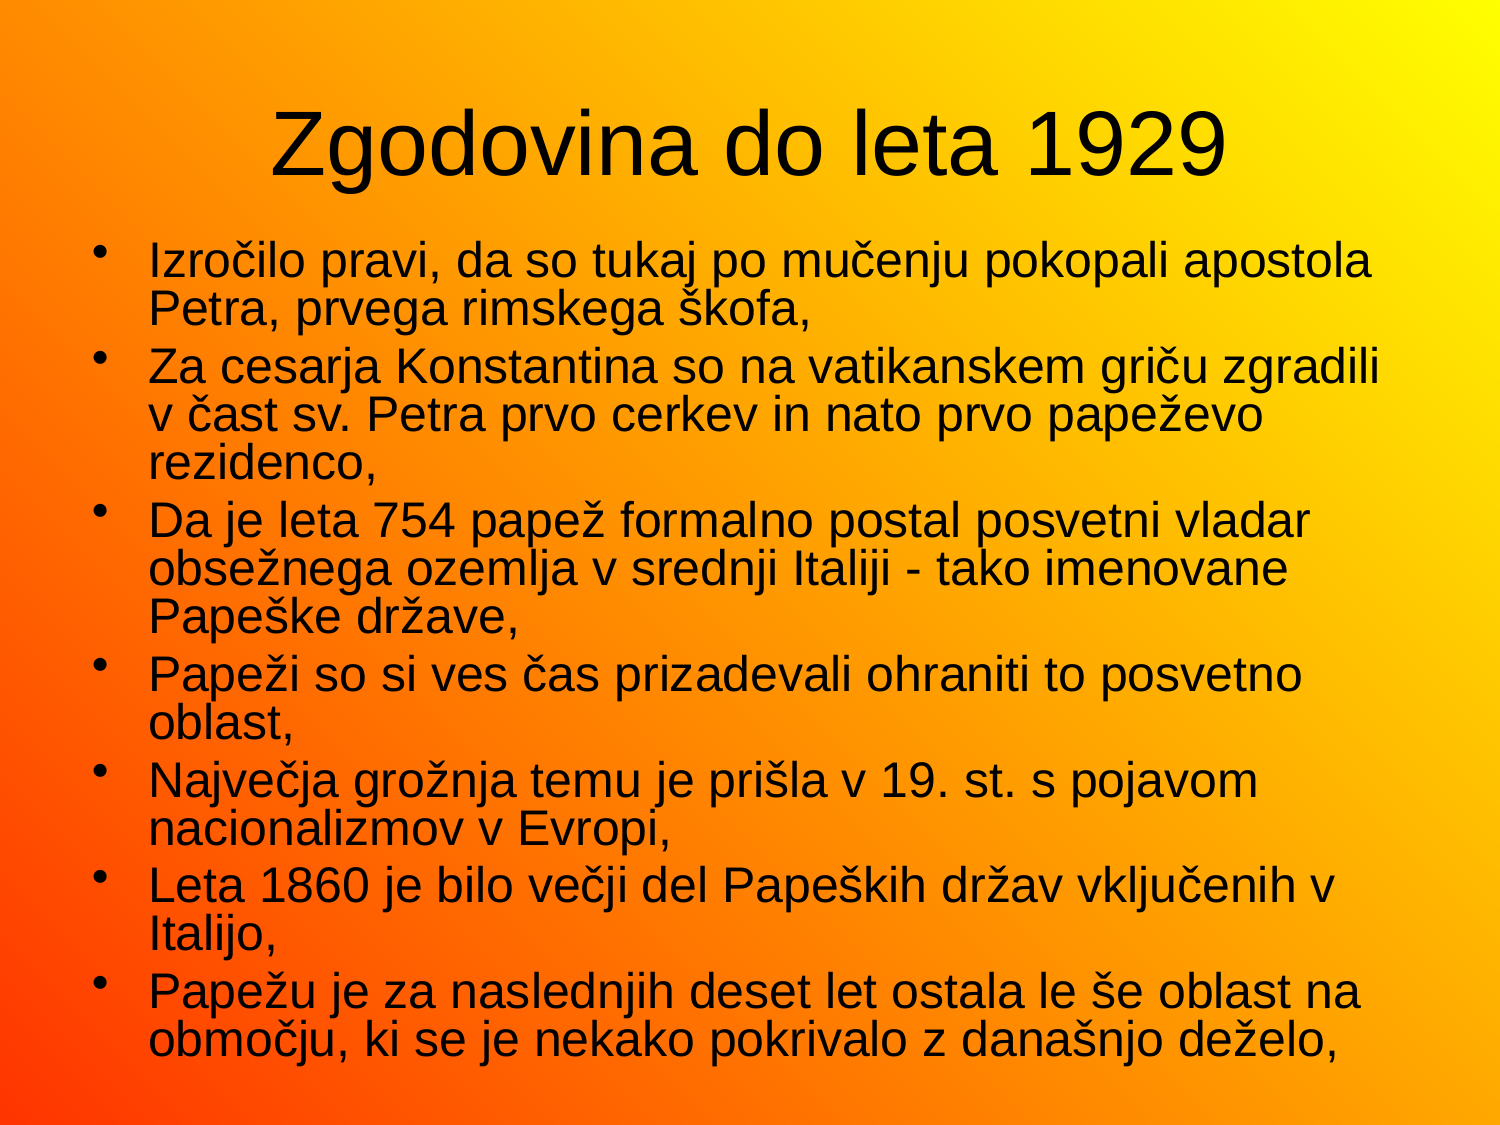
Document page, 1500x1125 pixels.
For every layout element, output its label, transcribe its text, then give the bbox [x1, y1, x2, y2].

title Zgodovina do leta 1929 [75, 45, 1425, 233]
list Izročilo pravi, da so tukaj po mučenju pokopali apostola Petra, prvega rimskega škofa, Za cesarja Konstantina so na vatikanskem griču zgradili v čast sv. Petra prvo cerkev in nato prvo papeževo rezidenco, Da je leta 754 papež formalno postal posvetni vladar obsežnega ozemlja v srednji Italiji - tako imenovane Papeške države, Papeži so si ves čas prizadevali ohraniti to posvetno oblast, Največja grožnja temu je prišla v 19. st. s pojavom nacionalizmov v Evropi, Leta 1860 je bilo večji del Papeških držav vključenih v Italijo, Papežu je za naslednjih deset let ostala le še oblast na območju, ki se je nekako pokrivalo z današnjo deželo, [76, 231, 1427, 975]
